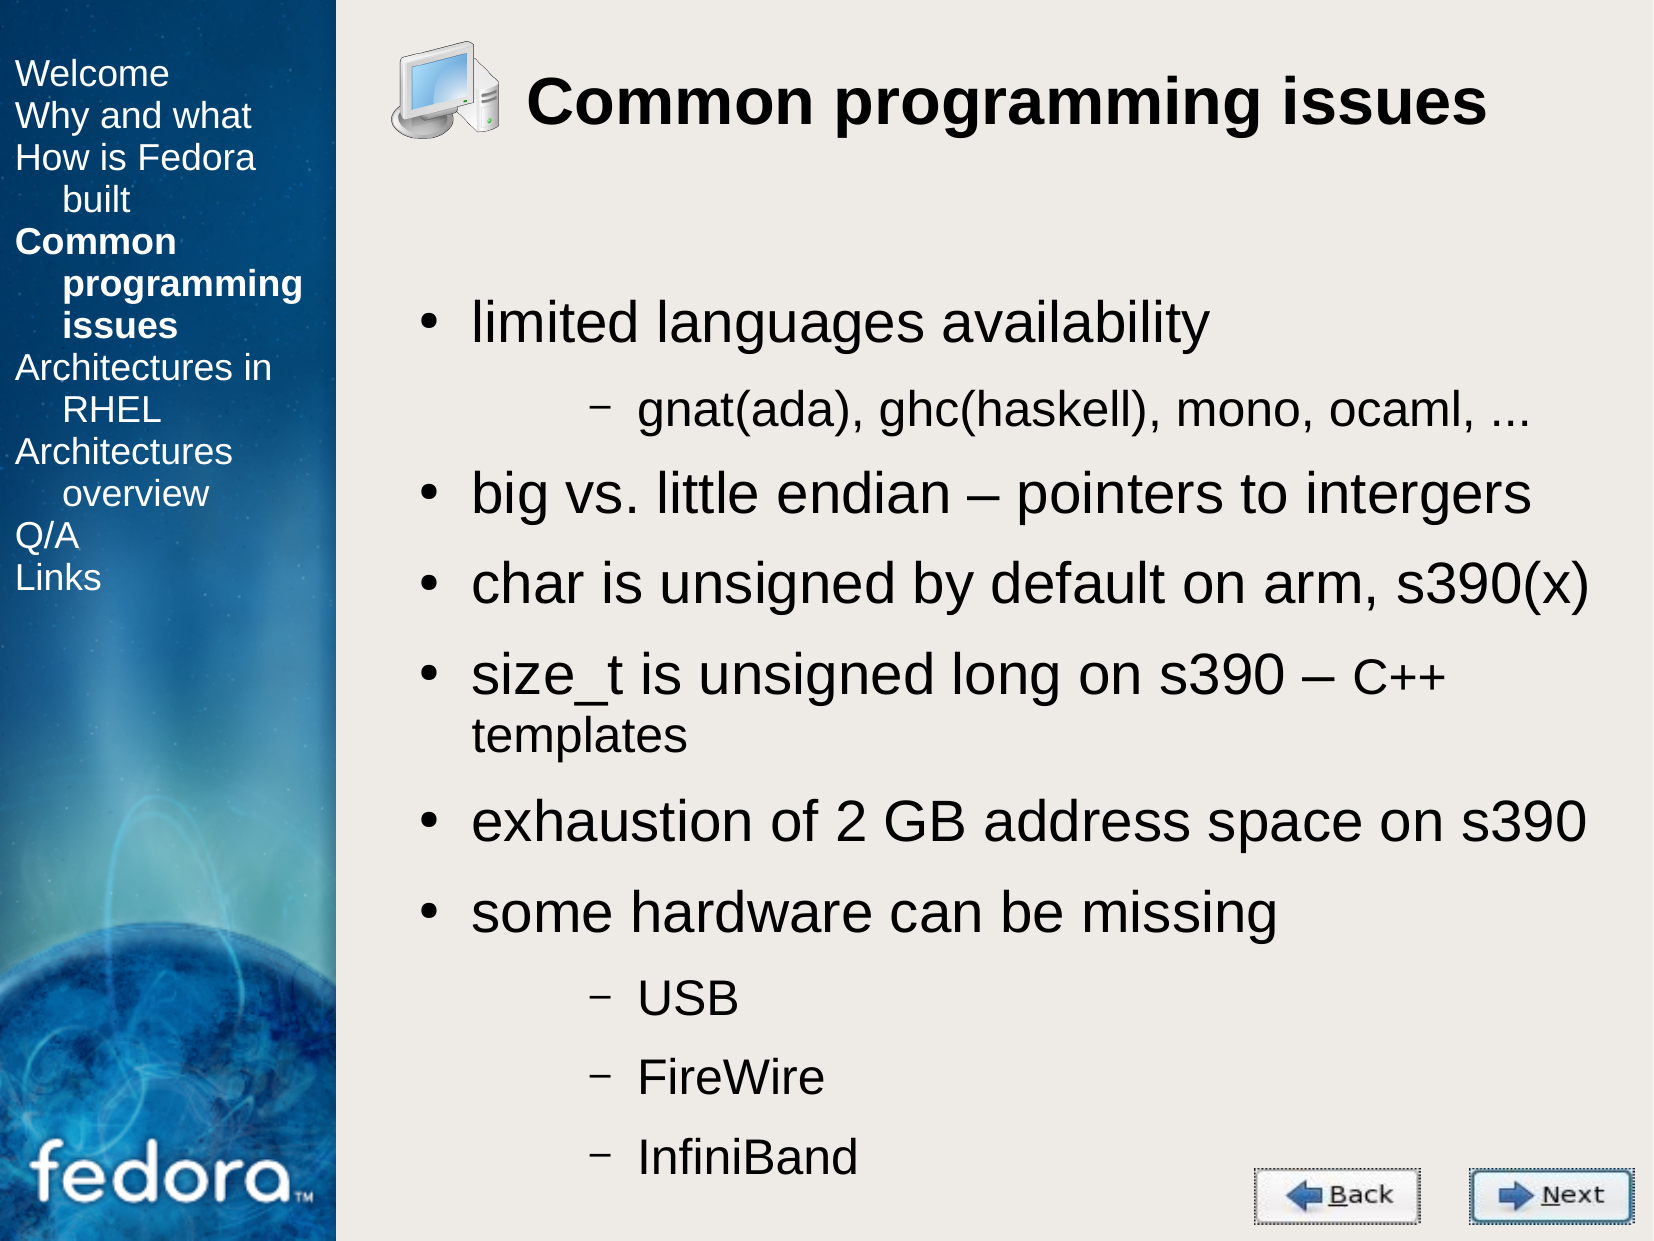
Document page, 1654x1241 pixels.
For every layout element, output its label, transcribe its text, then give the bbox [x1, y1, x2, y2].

picture [0, 0, 1654, 1241]
text_box Common programming issues [511, 56, 1509, 147]
list limited languages availability gnat(ada), ghc(haskell), mono, ocaml, ... big vs. little endian – pointers to intergers char is unsigned by default on arm, s390(x) size_t is unsigned long on s390 – C++ templates exhaustion of 2 GB address space on s390 some hardware can be missing USB FireWire InfiniBand [400, 290, 1617, 1185]
text_box Welcome Why and what How is Fedora built Common programming issues Architectures in RHEL Architectures overview Q/A Links [0, 45, 327, 607]
